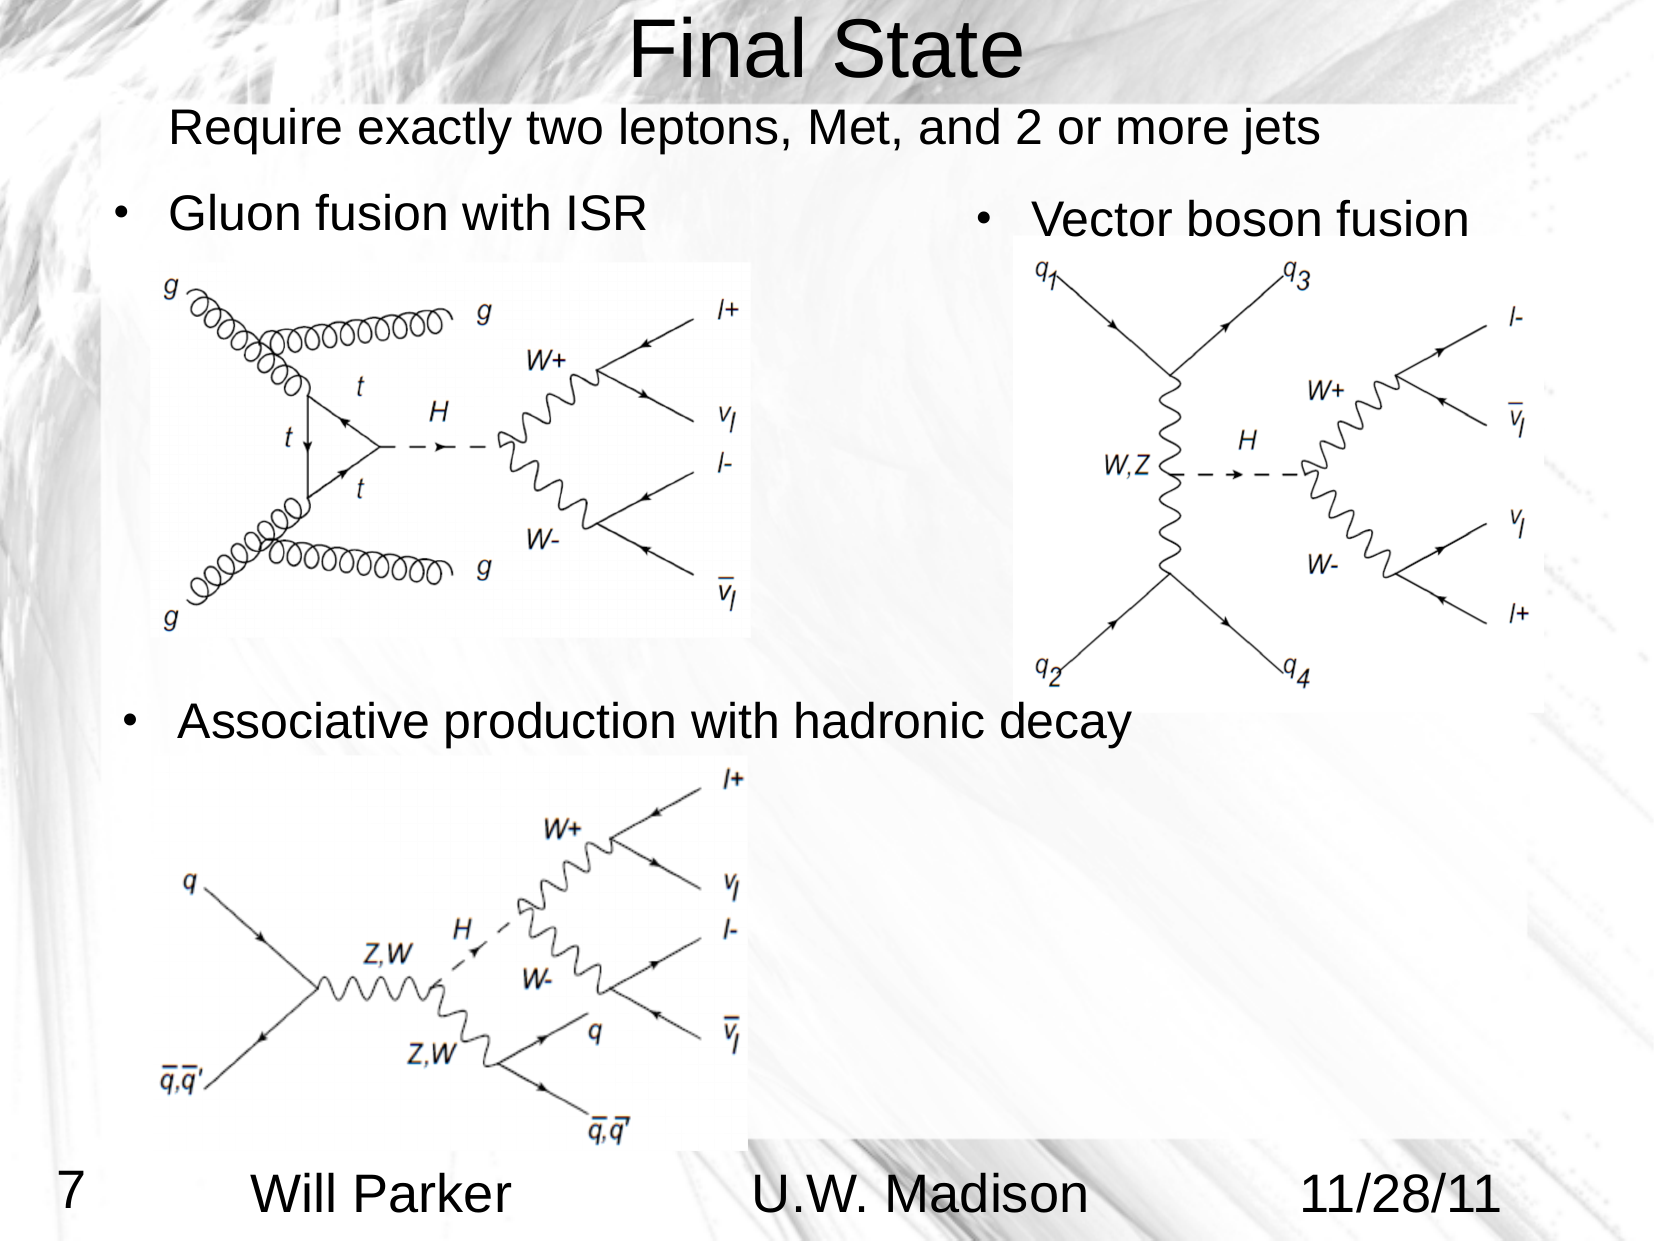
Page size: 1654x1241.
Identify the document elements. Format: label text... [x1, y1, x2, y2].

list 7 [0, 1155, 151, 1241]
text_box Will Parker U.W. Madison 11/28/11 [151, 1160, 1566, 1241]
text_box Associative production with hadronic decay [121, 689, 1276, 751]
text_box Vector boson fusion [975, 187, 1613, 248]
list Require exactly two leptons, Met, and 2 or more jets Gluon fusion with ISR [112, 95, 1501, 328]
picture [0, 131, 1654, 1241]
title Final State [0, 0, 1654, 131]
